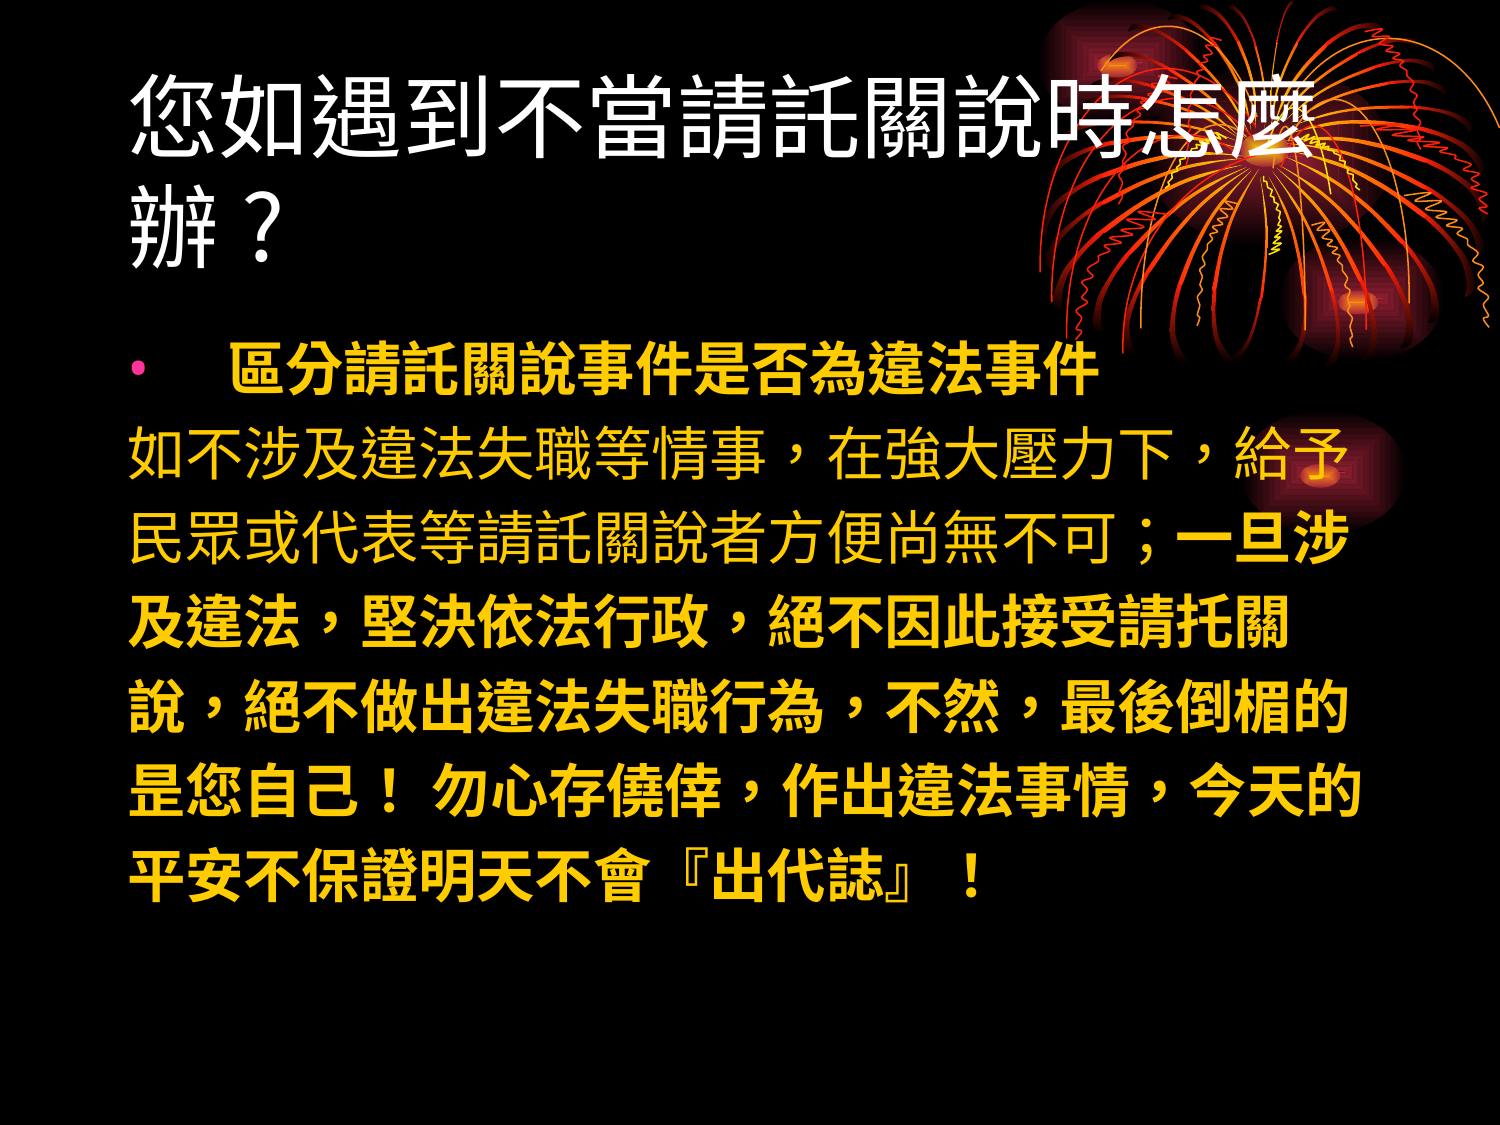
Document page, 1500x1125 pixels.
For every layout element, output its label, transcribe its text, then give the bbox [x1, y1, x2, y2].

list 區分請託關說事件是否為違法事件 如不涉及違法失職等情事，在強大壓力下，給予 民眾或代表等請託關說者方便尚無不可；一旦涉 及違法，堅決依法行政，絕不因此接受請托關 說，絕不做出違法失職行為，不然，最後倒楣的 昰您自己！ 勿心存僥倖，作出違法事情，今天的 平安不保證明天不會『出代誌』！ [112, 324, 1388, 1000]
title 您如遇到不當請託關說時怎麼辦? [112, 49, 1388, 290]
